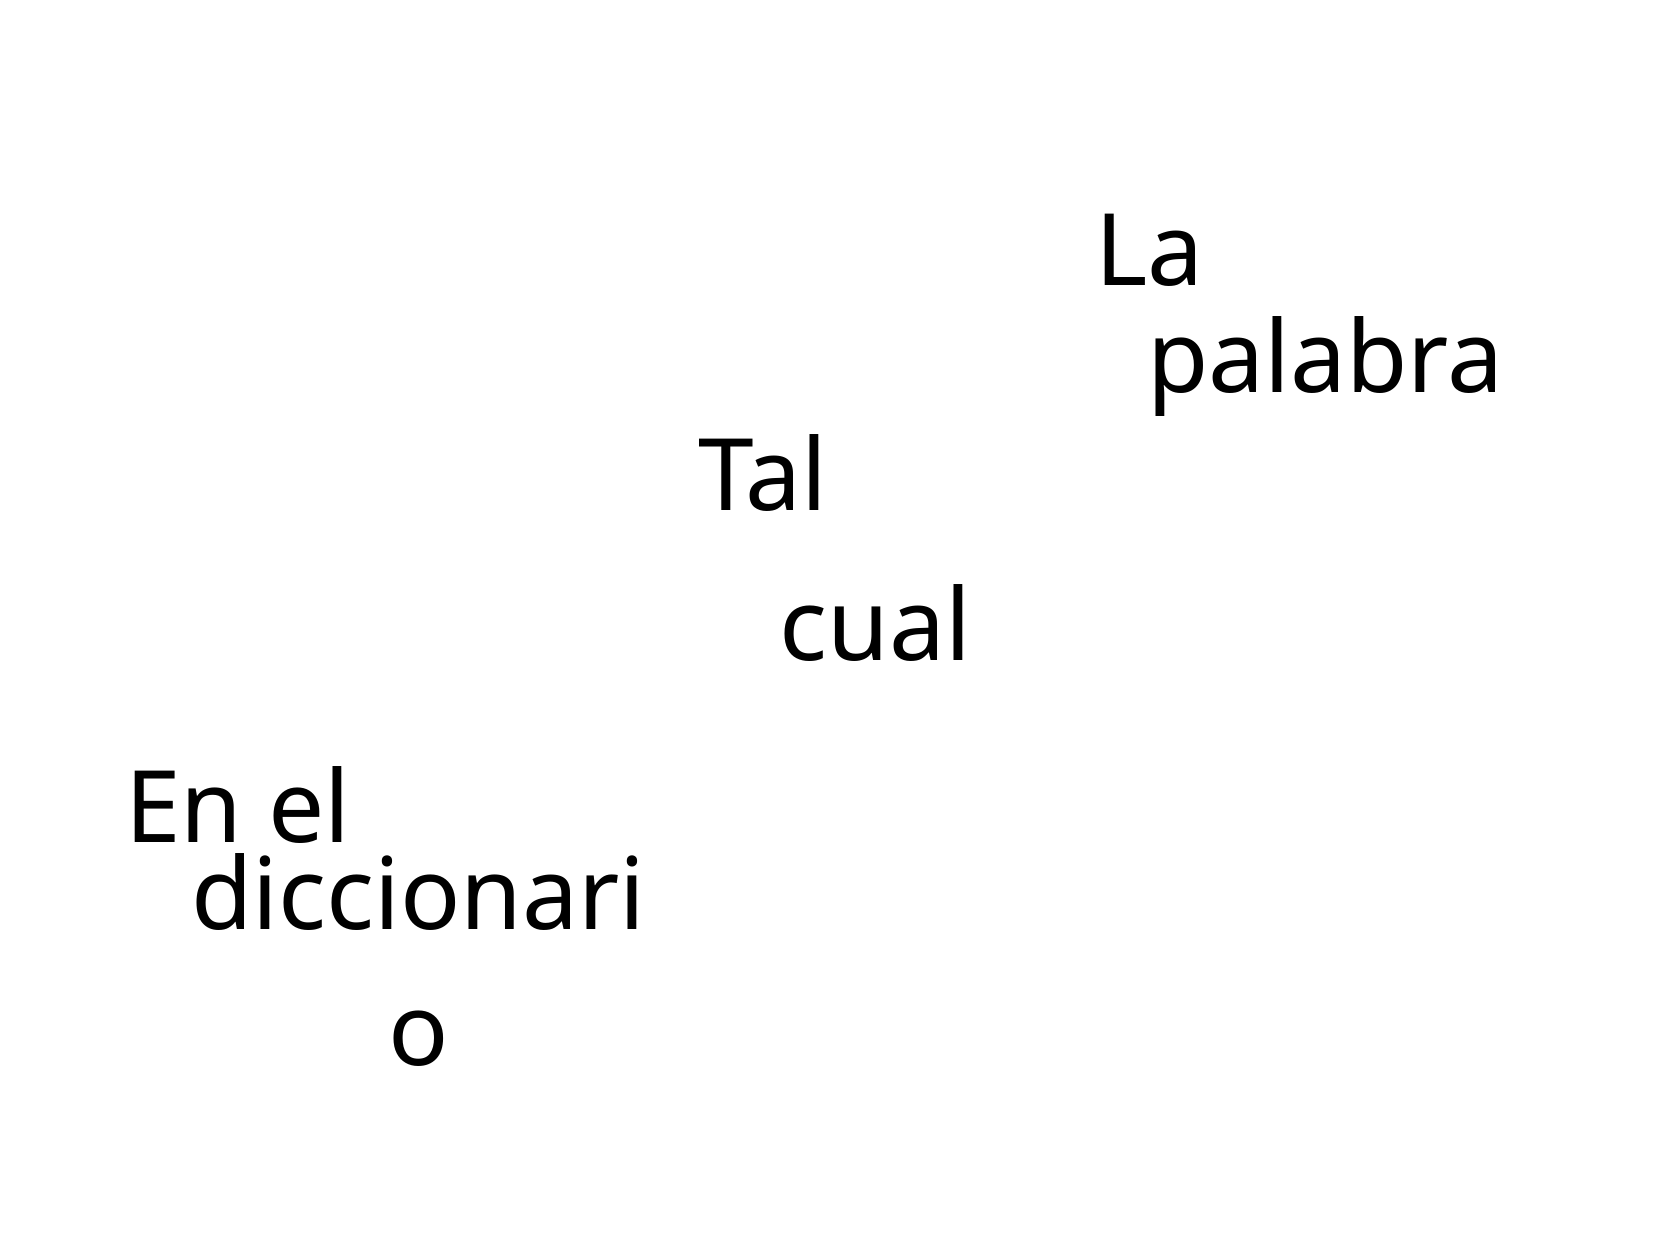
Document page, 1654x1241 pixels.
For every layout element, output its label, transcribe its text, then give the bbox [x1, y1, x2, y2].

title En el [37, 707, 439, 901]
title cual [675, 525, 1076, 718]
title palabra [1125, 257, 1526, 451]
title Tal [562, 375, 964, 568]
title La [949, 150, 1351, 343]
title diccionario [161, 862, 676, 1055]
